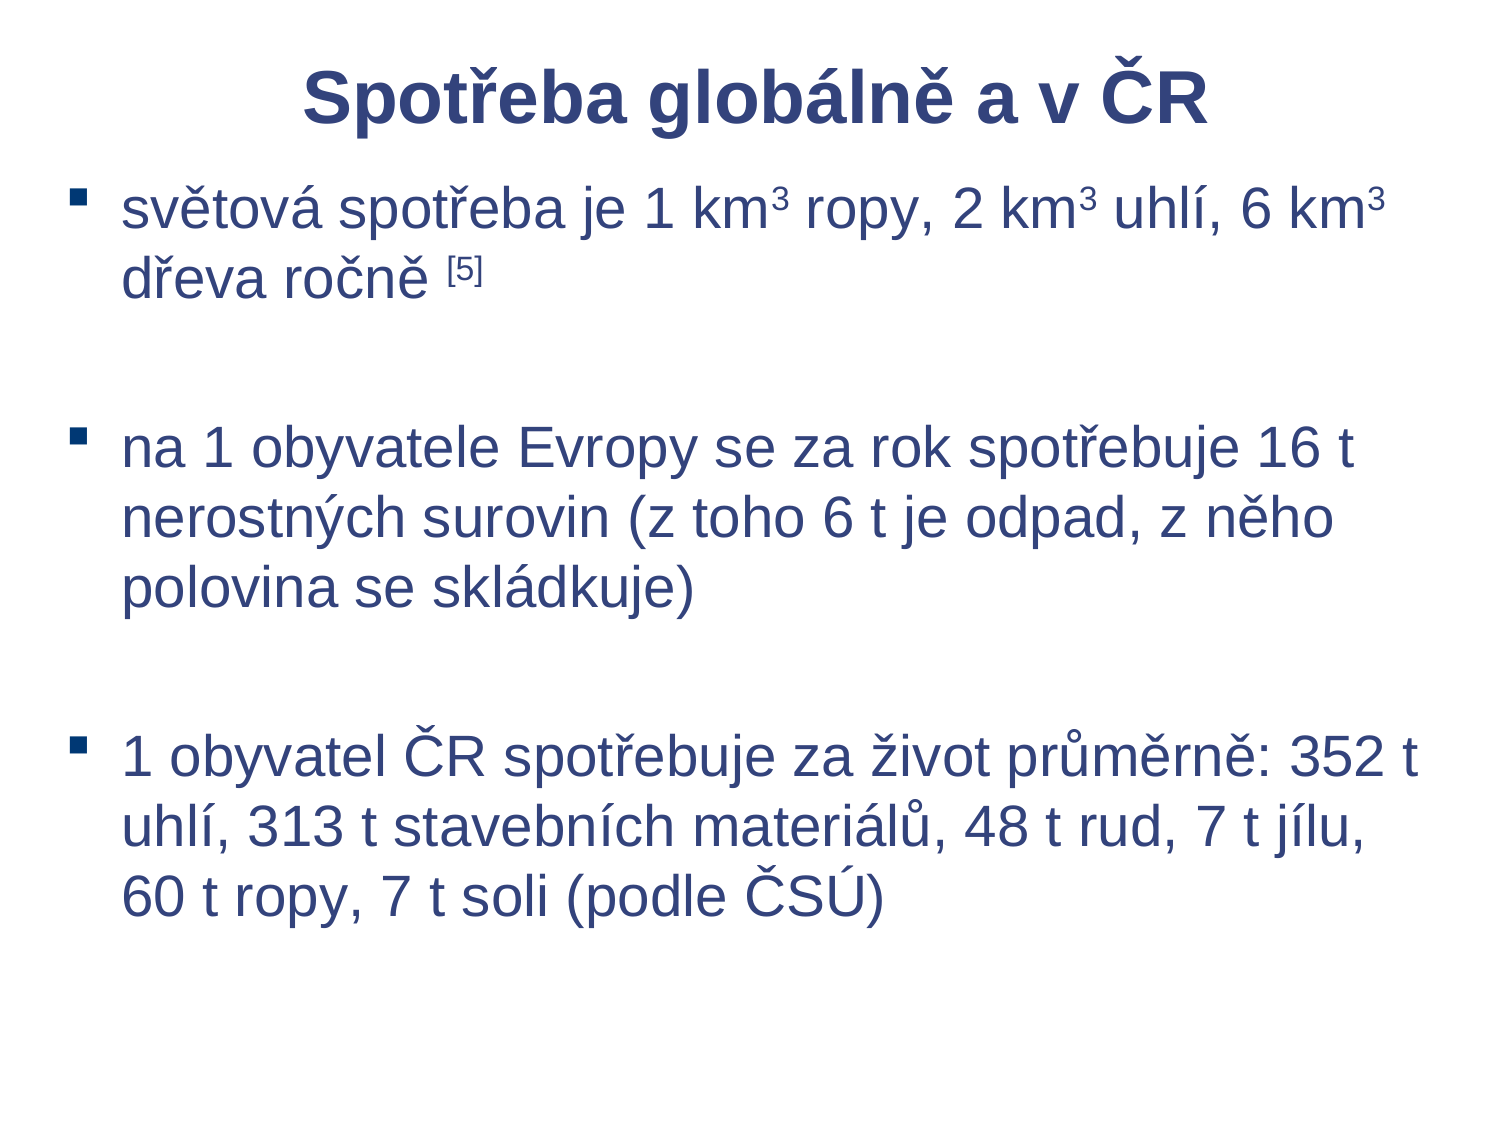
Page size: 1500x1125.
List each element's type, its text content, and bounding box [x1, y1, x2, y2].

list světová spotřeba je 1 km3 ropy, 2 km3 uhlí, 6 km3 dřeva ročně [5] na 1 obyvatele Evropy se za rok spotřebuje 16 t nerostných surovin (z toho 6 t je odpad, z něho polovina se skládkuje) 1 obyvatel ČR spotřebuje za život průměrně: 352 t uhlí, 313 t stavebních materiálů, 48 t rud, 7 t jílu, 60 t ropy, 7 t soli (podle ČSÚ) [50, 162, 1463, 1021]
title Spotřeba globálně a v ČR [37, 24, 1476, 163]
